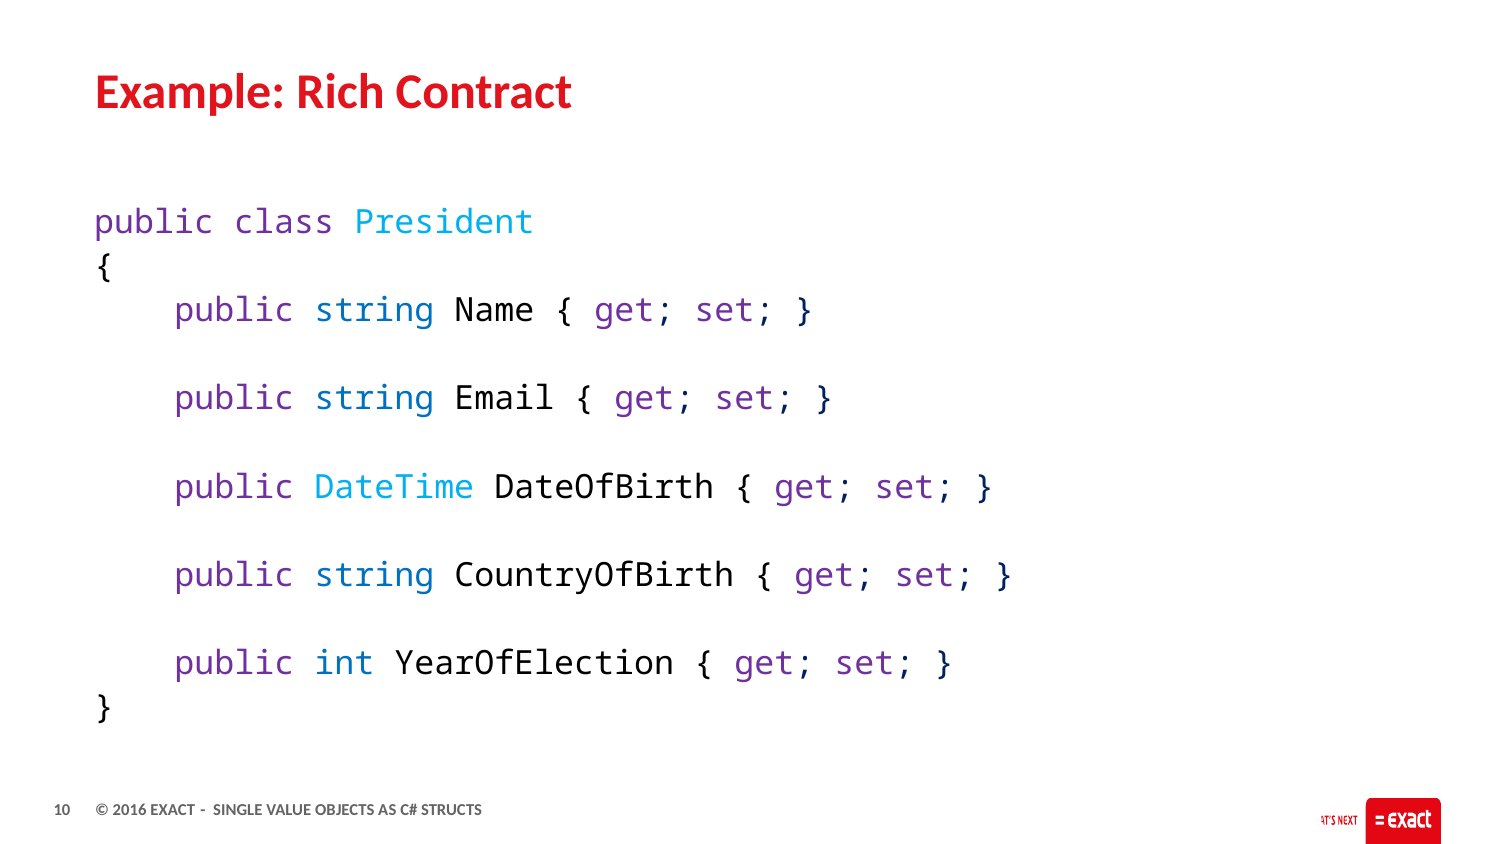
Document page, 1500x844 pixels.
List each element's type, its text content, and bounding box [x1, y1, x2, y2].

text_box [38, 786, 96, 832]
list public class President { public string Name { get; set; } public string Email { get; set; } public DateTime DateOfBirth { get; set; } public string CountryOfBirth { get; set; } public int YearOfElection { get; set; } } [79, 196, 1421, 754]
text_box - Single Value Objects as C# structs [185, 786, 826, 832]
title Example: Rich Contract [79, 62, 1421, 128]
